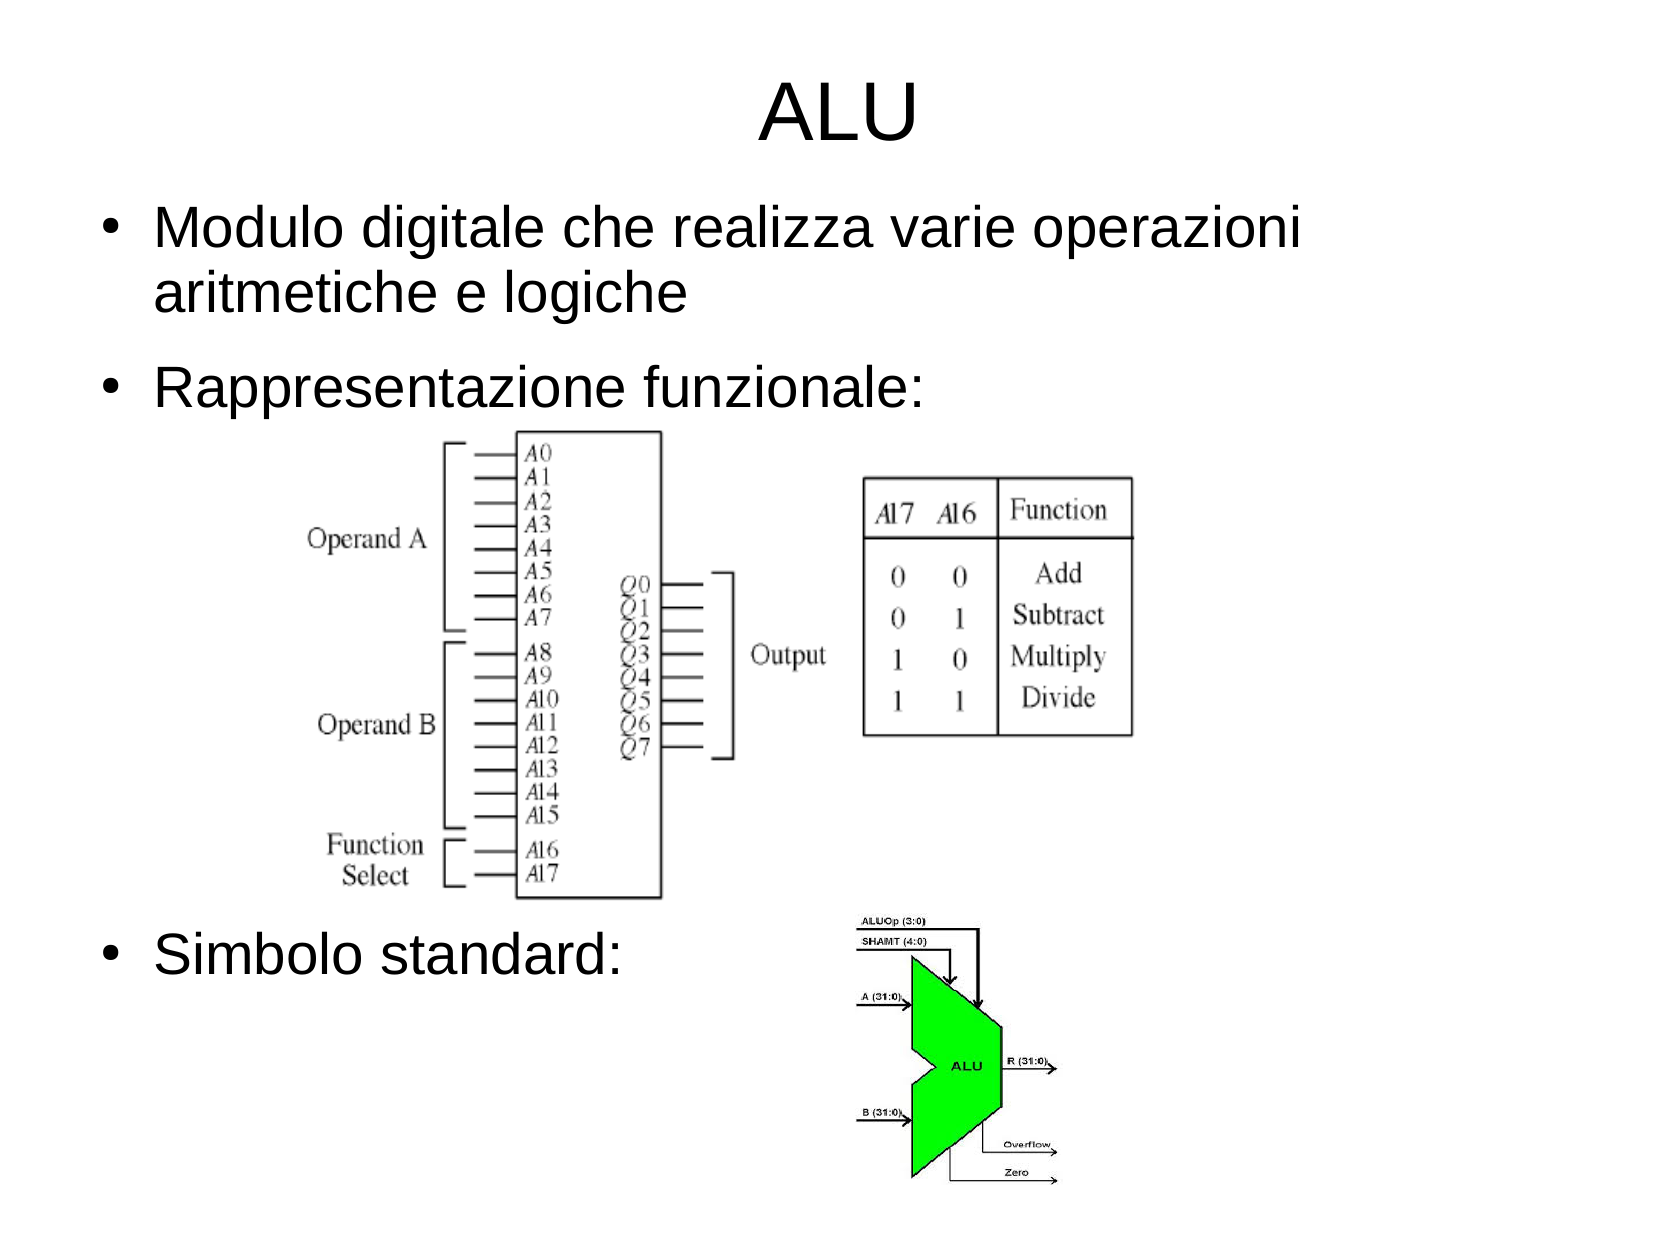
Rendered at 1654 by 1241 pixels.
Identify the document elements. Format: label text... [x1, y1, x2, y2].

picture [285, 419, 1165, 1185]
list Modulo digitale che realizza varie operazioni aritmetiche e logiche Rappresentazione funzionale: Simbolo standard: [82, 195, 1538, 1201]
title ALU [30, 8, 1621, 216]
